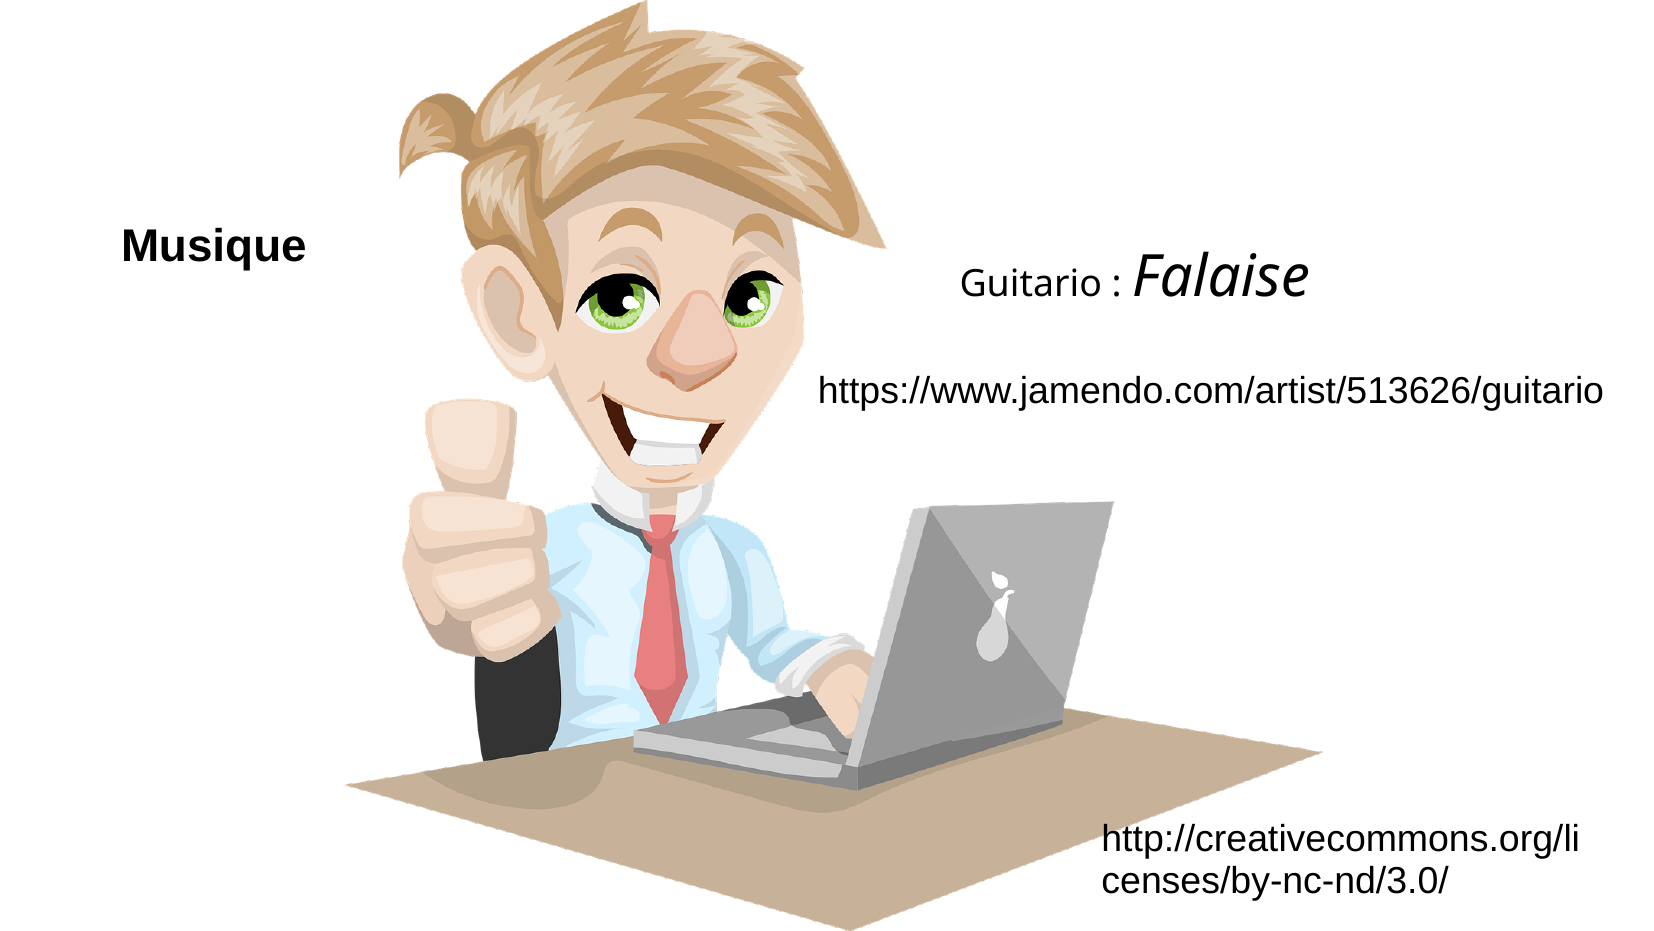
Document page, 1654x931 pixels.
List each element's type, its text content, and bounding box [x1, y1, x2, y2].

picture [1236, 875, 1246, 891]
text_box http://creativecommons.org/licenses/by-nc-nd/3.0/ [1086, 767, 1607, 867]
text_box Musique [106, 212, 367, 284]
picture [344, 0, 1323, 931]
text_box https://www.jamendo.com/artist/513626/guitario [803, 361, 1630, 426]
text_box Guitario : Falaise [944, 226, 1465, 340]
